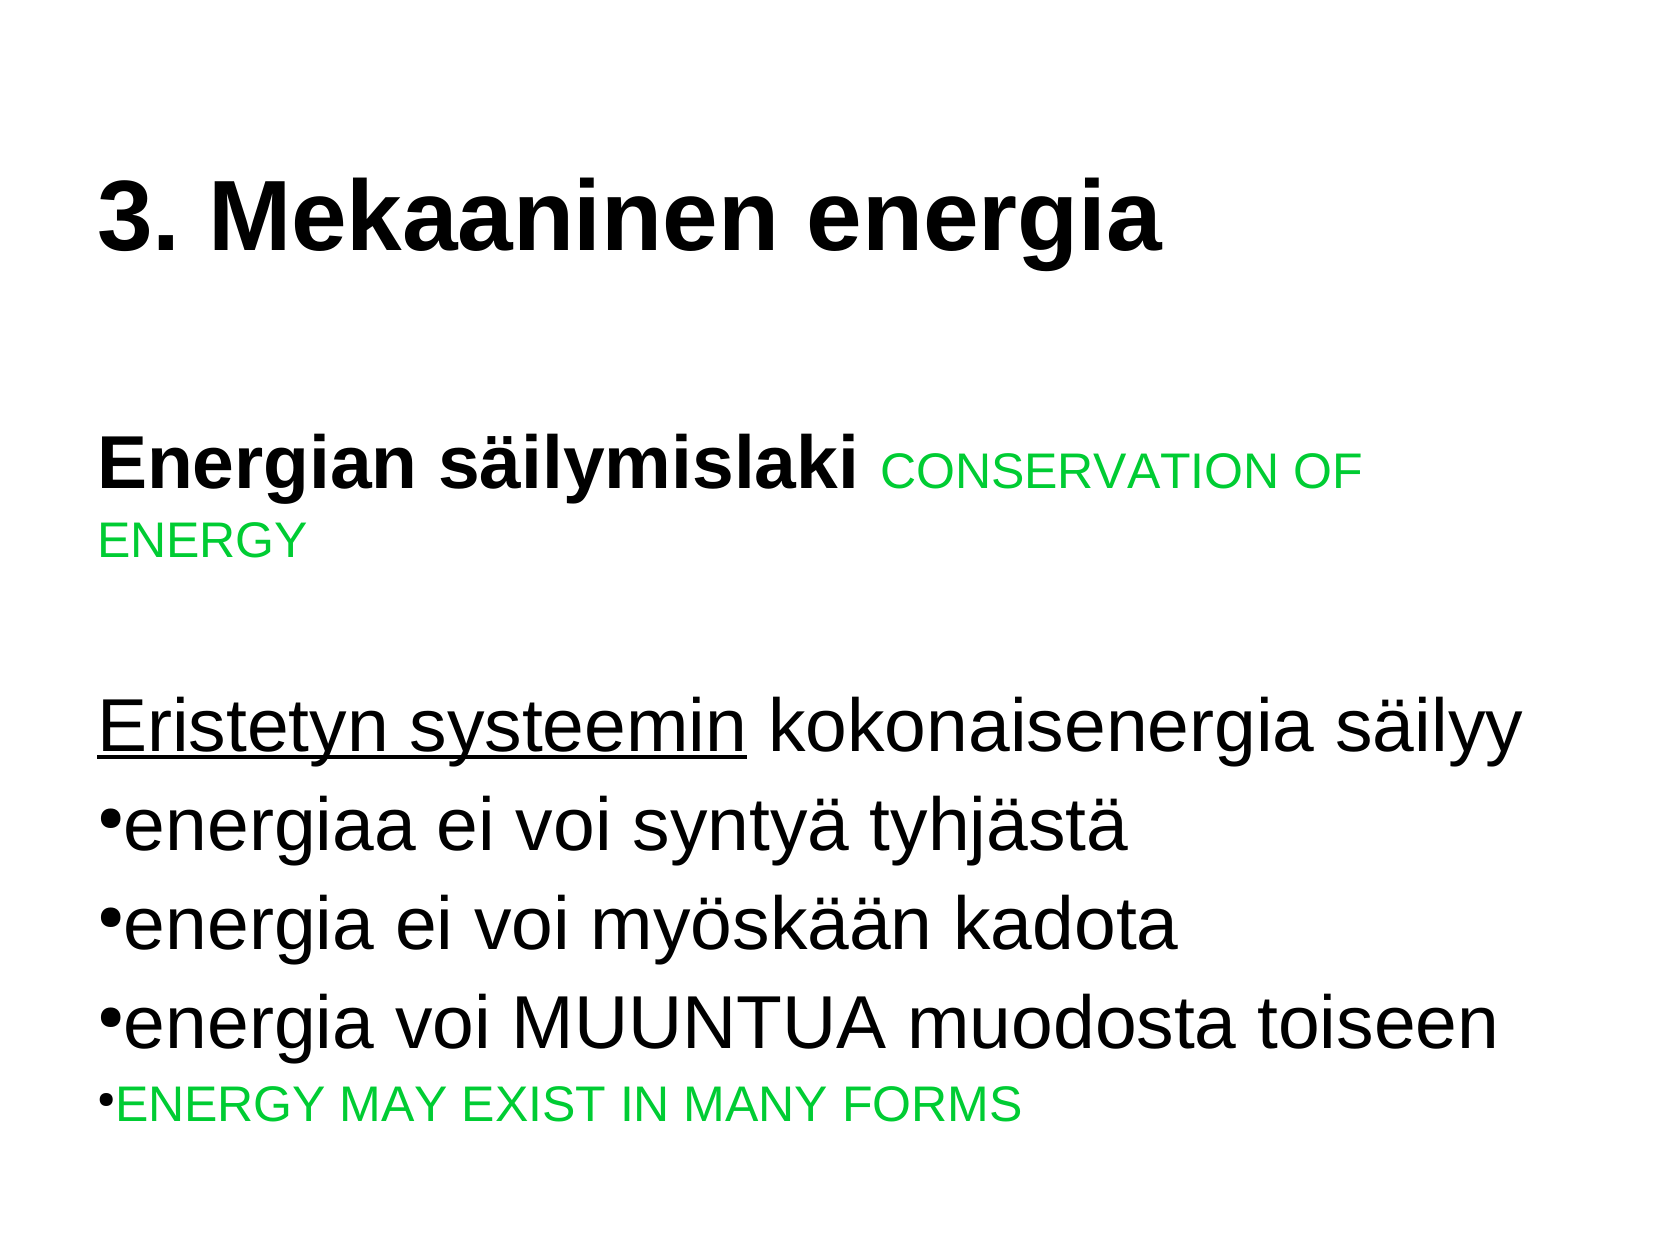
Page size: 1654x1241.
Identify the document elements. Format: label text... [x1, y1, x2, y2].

text_box 3. Mekaaninen energia Energian säilymislaki CONSERVATION OF ENERGY Eristetyn systeemin kokonaisenergia säilyy energiaa ei voi syntyä tyhjästä energia ei voi myöskään kadota energia voi MUUNTUA muodosta toiseen ENERGY MAY EXIST IN MANY FORMS [82, 153, 1560, 1010]
